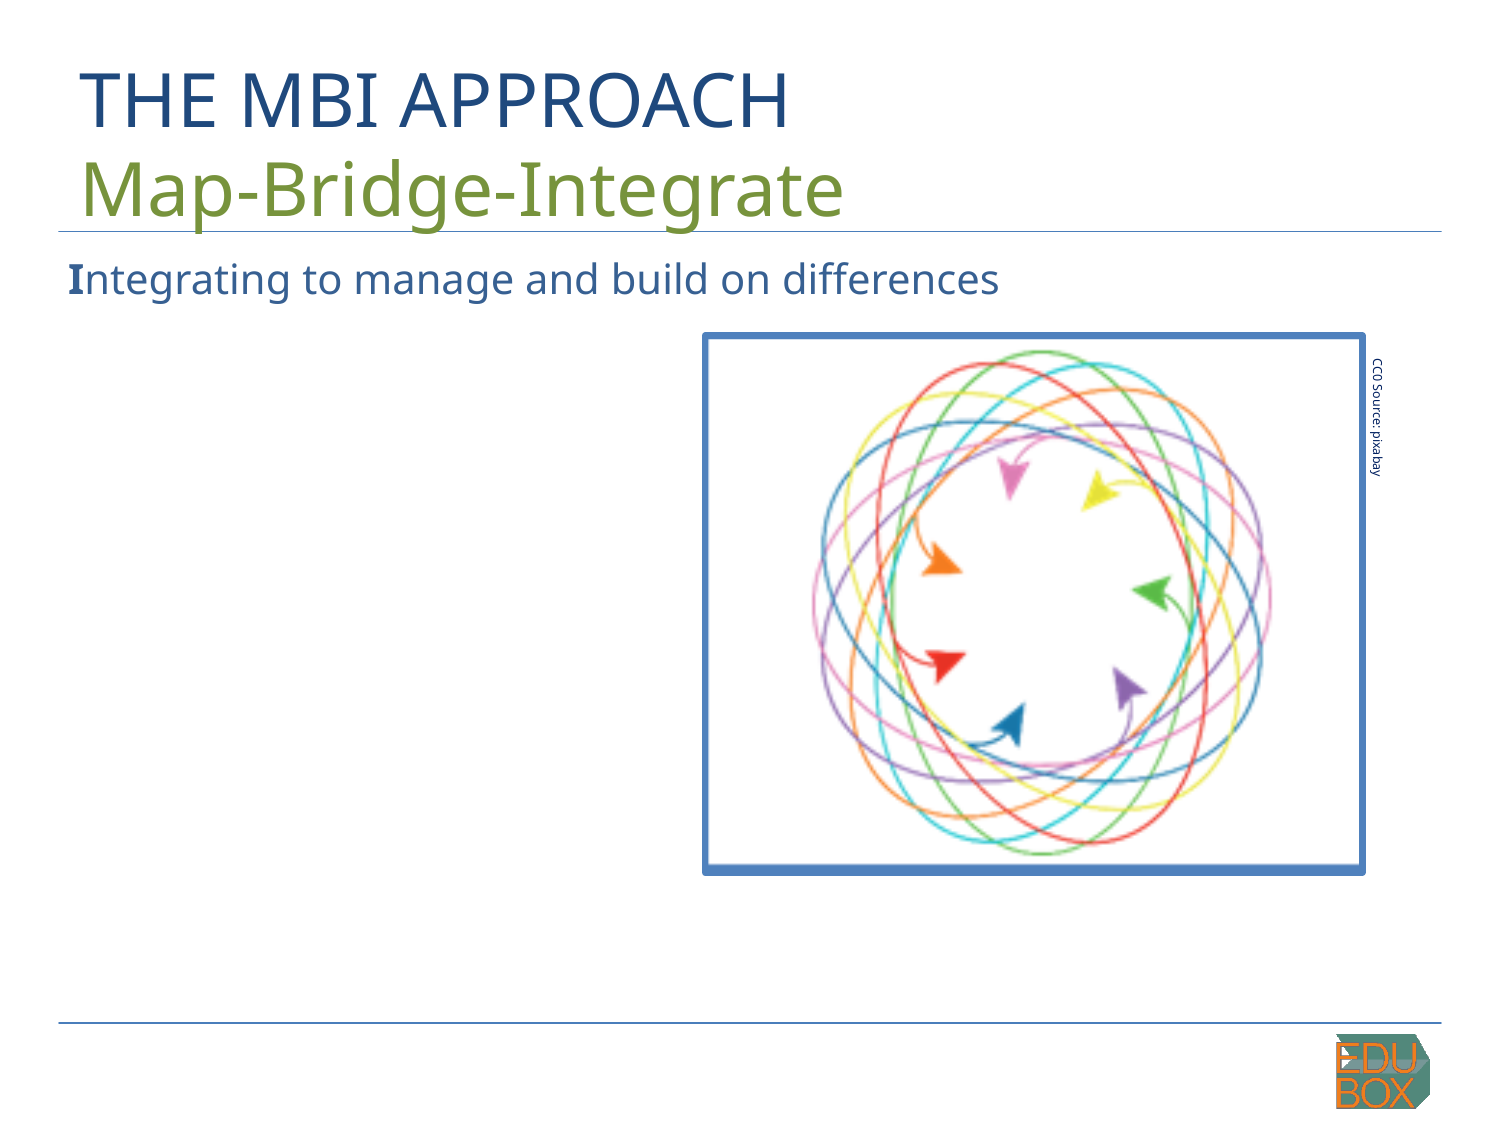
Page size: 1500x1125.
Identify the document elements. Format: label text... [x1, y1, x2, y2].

text_box Integrating to manage and build on differences [53, 244, 1404, 995]
text_box CC0 Source: pixabay [1360, 343, 1394, 581]
text_box THE MBI APPROACH [64, 42, 1388, 127]
picture [1328, 1028, 1437, 1114]
text_box Map-Bridge-Integrate [64, 127, 1471, 247]
